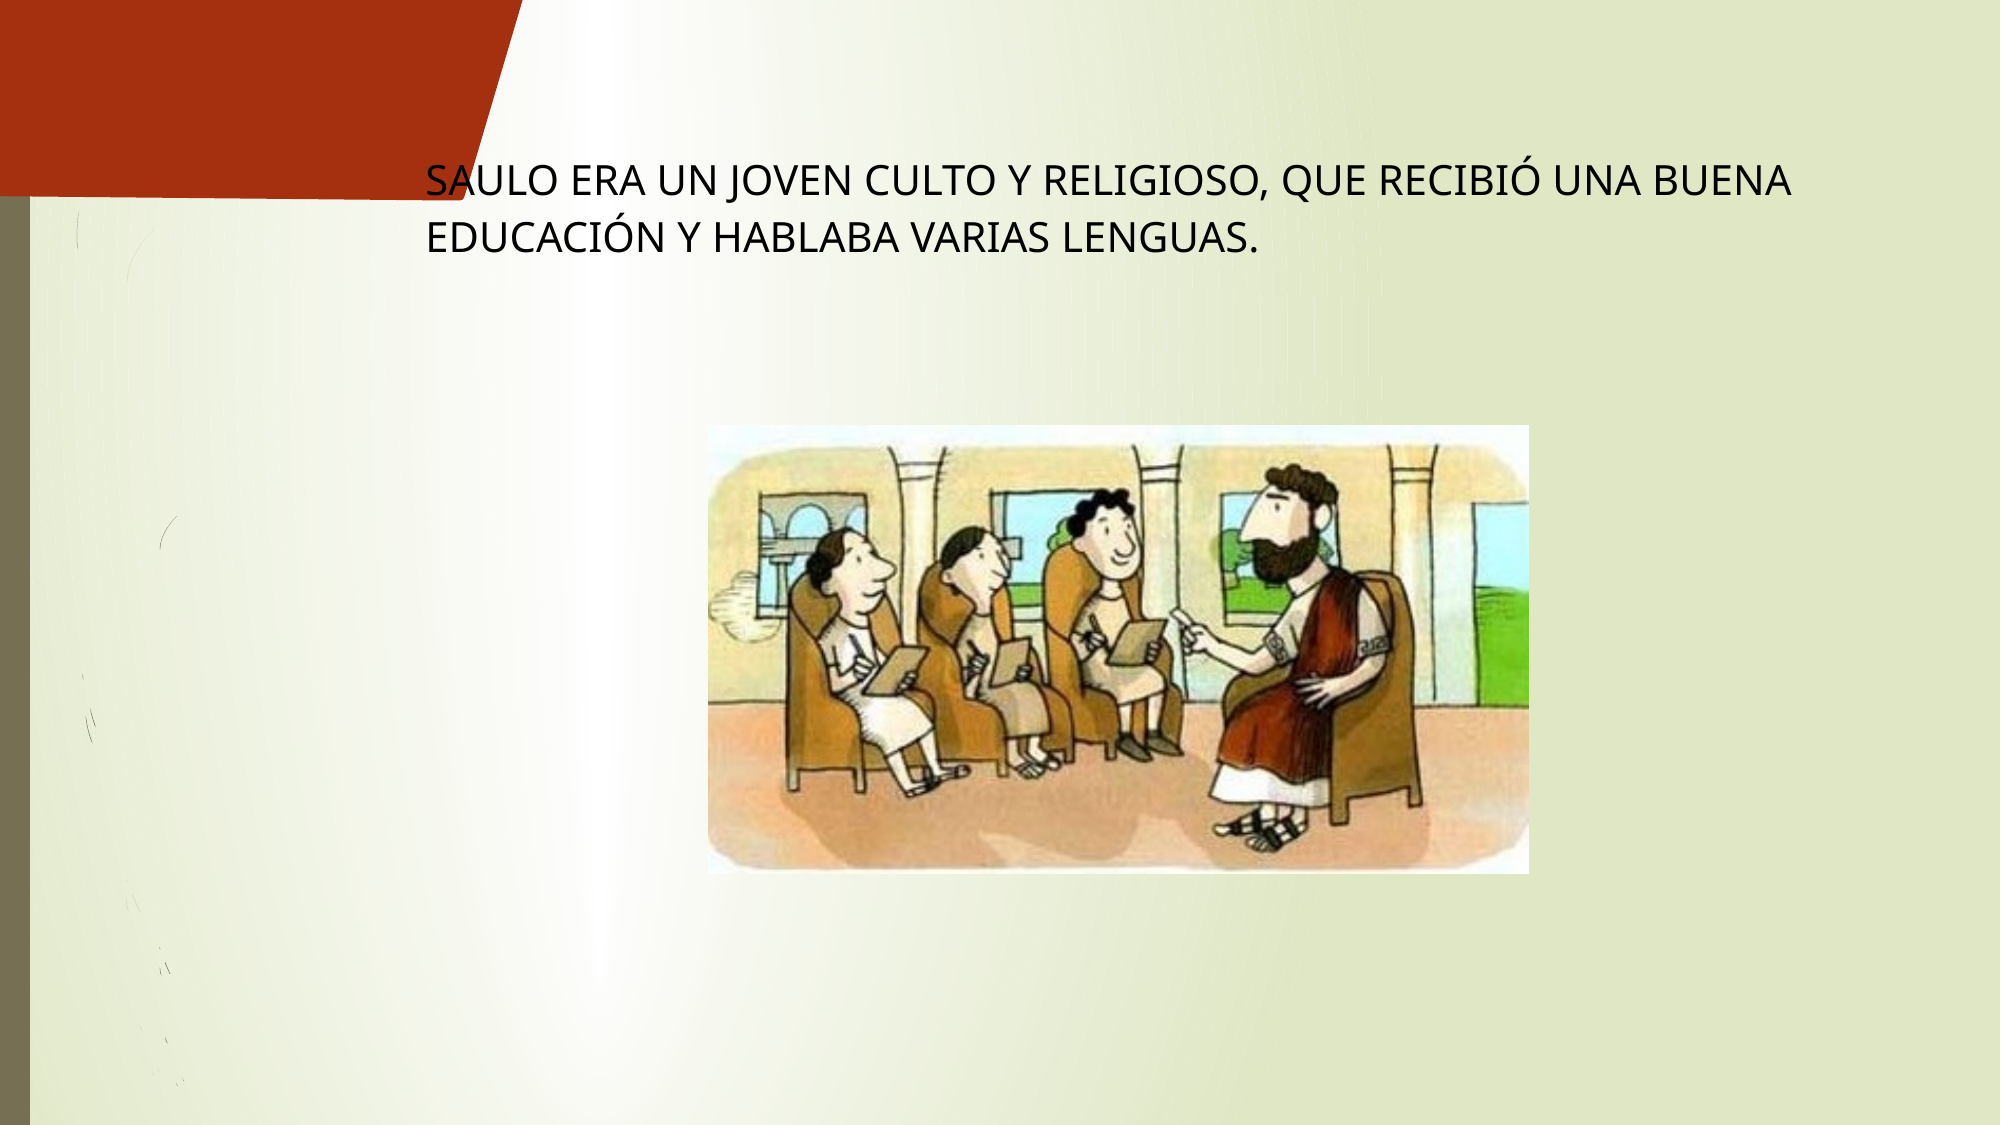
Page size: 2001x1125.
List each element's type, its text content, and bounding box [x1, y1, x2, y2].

picture [708, 425, 1529, 875]
title SAULO ERA UN JOVEN CULTO Y RELIGIOSO, QUE RECIBIÓ UNA BUENA EDUCACIÓN Y HABLABA VARIAS LENGUAS. [425, 102, 1888, 313]
